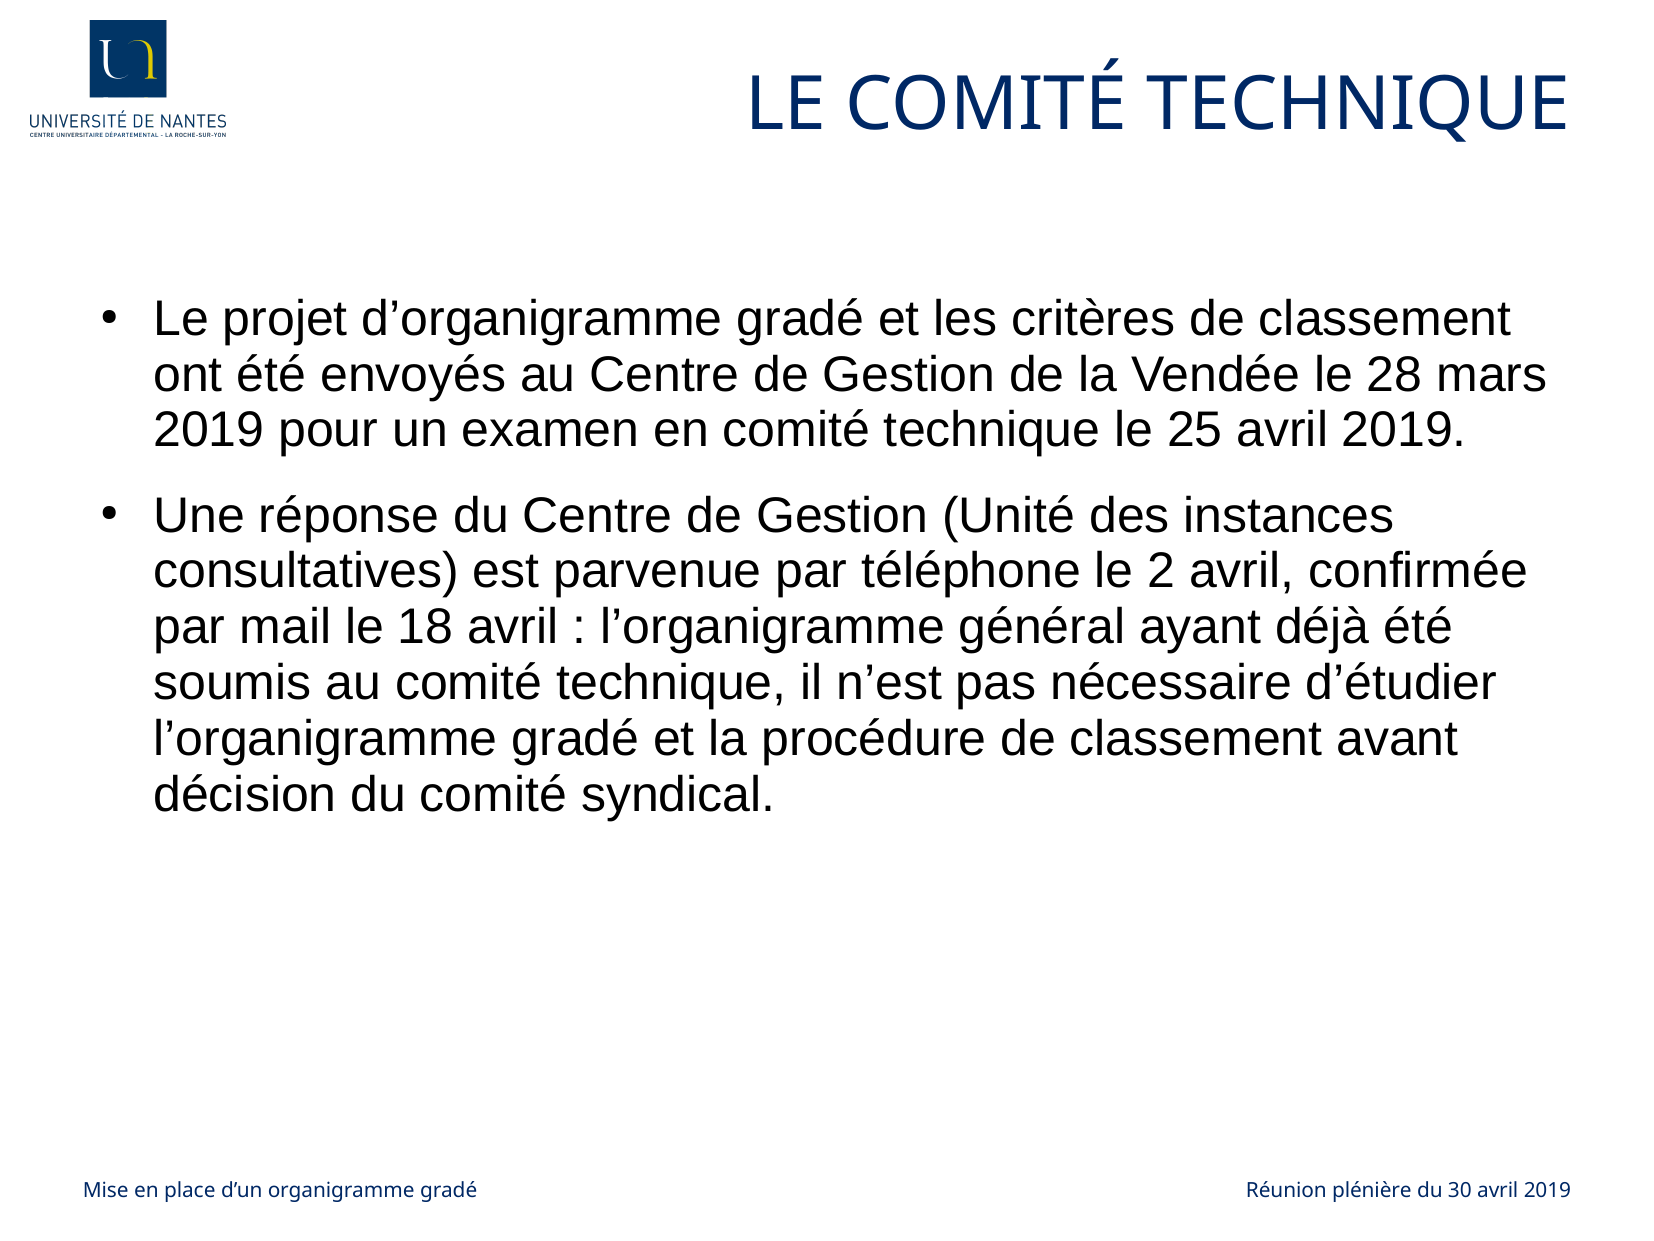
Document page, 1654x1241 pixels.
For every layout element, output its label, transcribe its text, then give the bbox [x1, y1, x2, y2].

title Le comité technique [264, 49, 1571, 257]
picture [30, 20, 226, 137]
list Le projet d’organigramme gradé et les critères de classement ont été envoyés au Centre de Gestion de la Vendée le 28 mars 2019 pour un examen en comité technique le 25 avril 2019. Une réponse du Centre de Gestion (Unité des instances consultatives) est parvenue par téléphone le 2 avril, confirmée par mail le 18 avril : l’organigramme général ayant déjà été soumis au comité technique, il n’est pas nécessaire d’étudier l’organigramme gradé et la procédure de classement avant décision du comité syndical. [82, 290, 1571, 1117]
